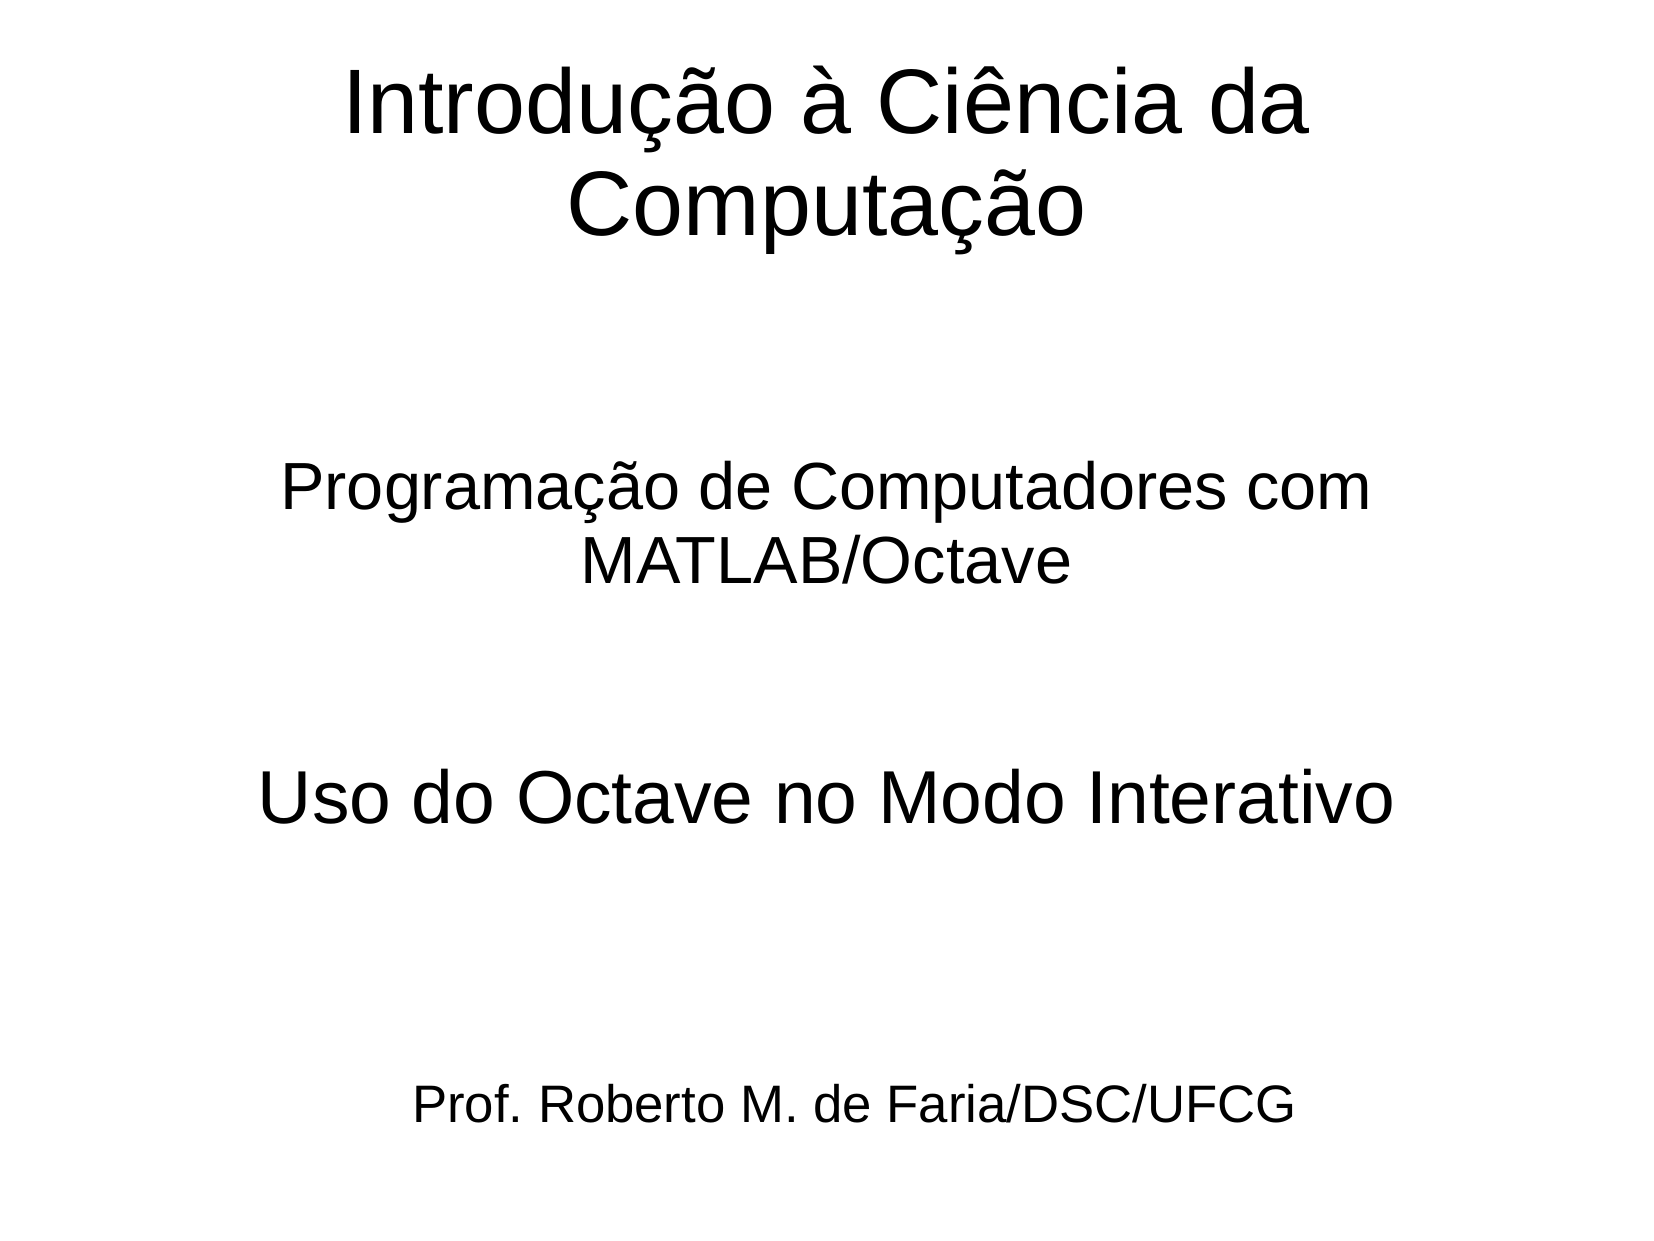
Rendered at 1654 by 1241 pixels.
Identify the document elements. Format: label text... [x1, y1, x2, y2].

list Prof. Roberto M. de Faria/DSC/UFCG [82, 1074, 1571, 1134]
list Programação de Computadores com MATLAB/Octave [82, 448, 1571, 745]
list Uso do Octave no Modo Interativo [82, 755, 1571, 851]
title Introdução à Ciência da Computação [82, 49, 1571, 257]
